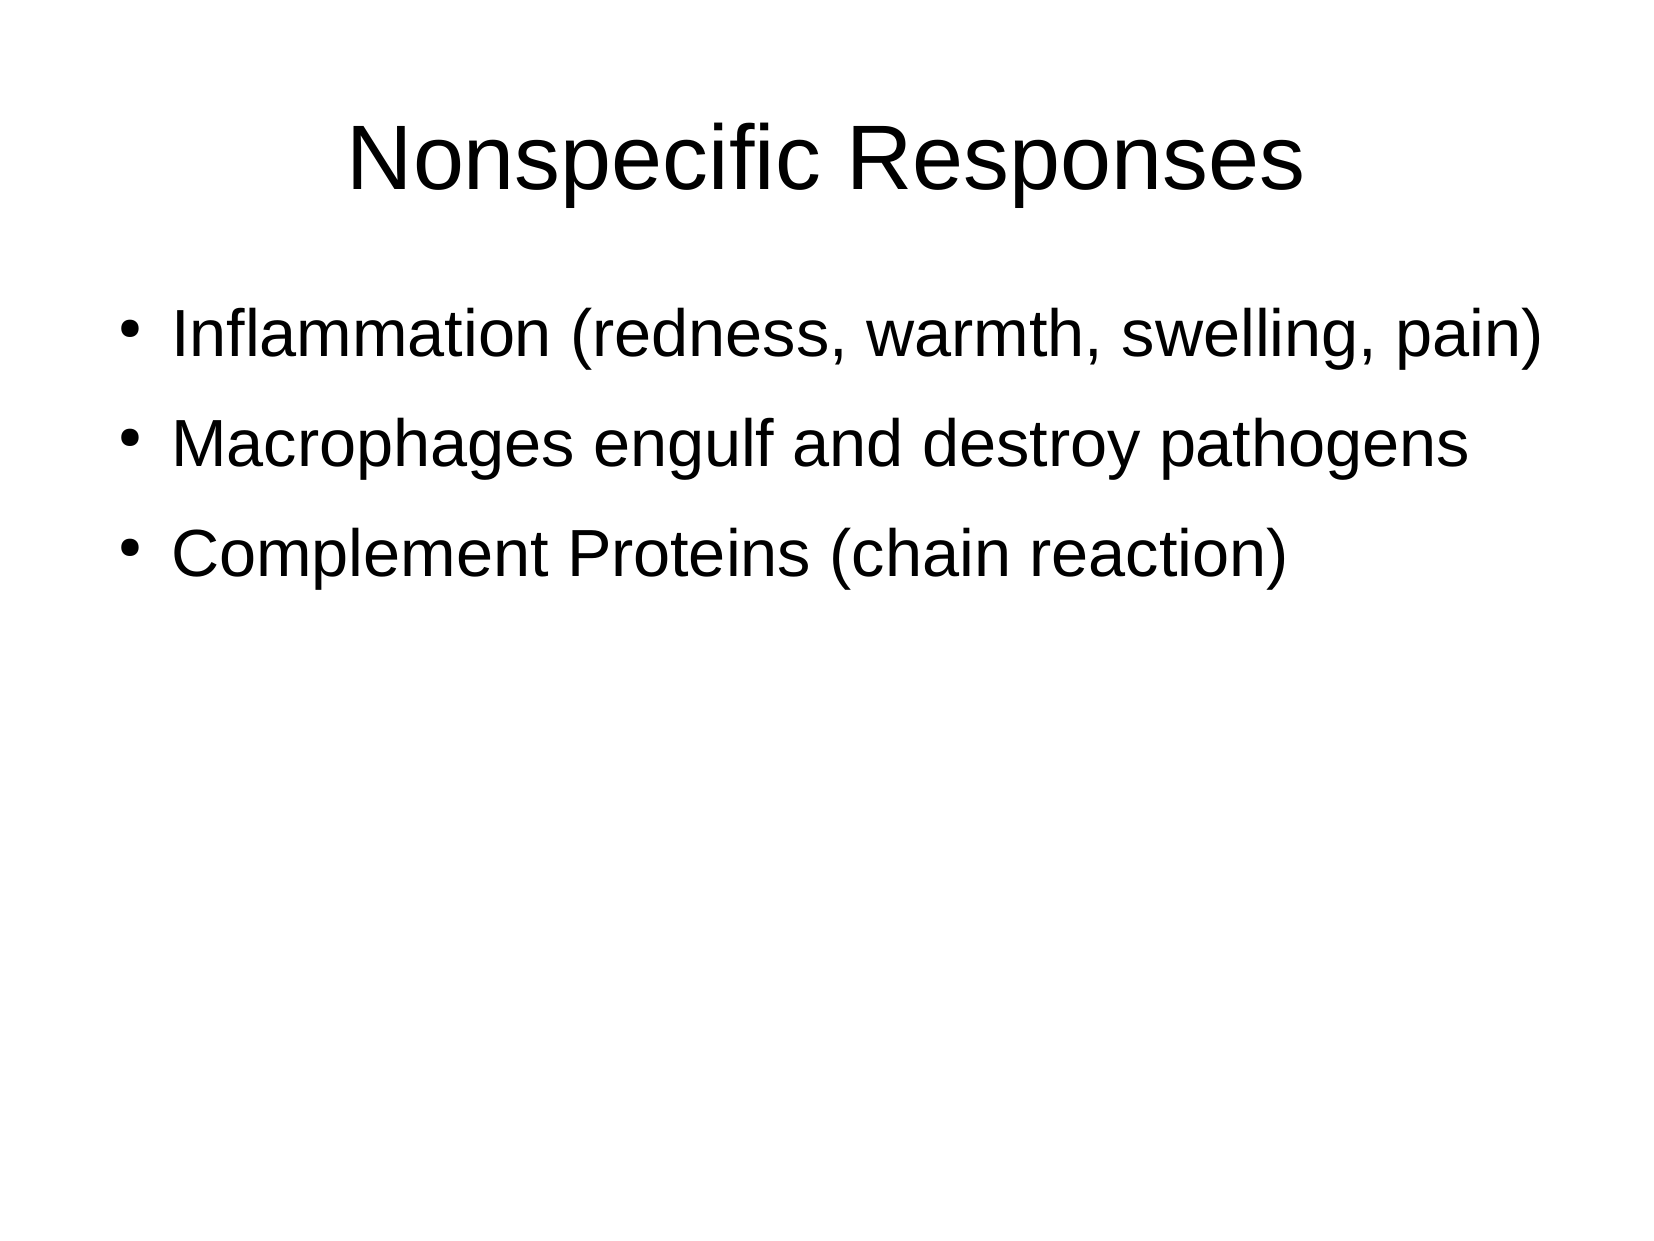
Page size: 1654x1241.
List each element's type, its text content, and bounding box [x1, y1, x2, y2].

title Nonspecific Responses [82, 56, 1571, 250]
list Inflammation (redness, warmth, swelling, pain) Macrophages engulf and destroy pathogens Complement Proteins (chain reaction) [82, 290, 1571, 1094]
